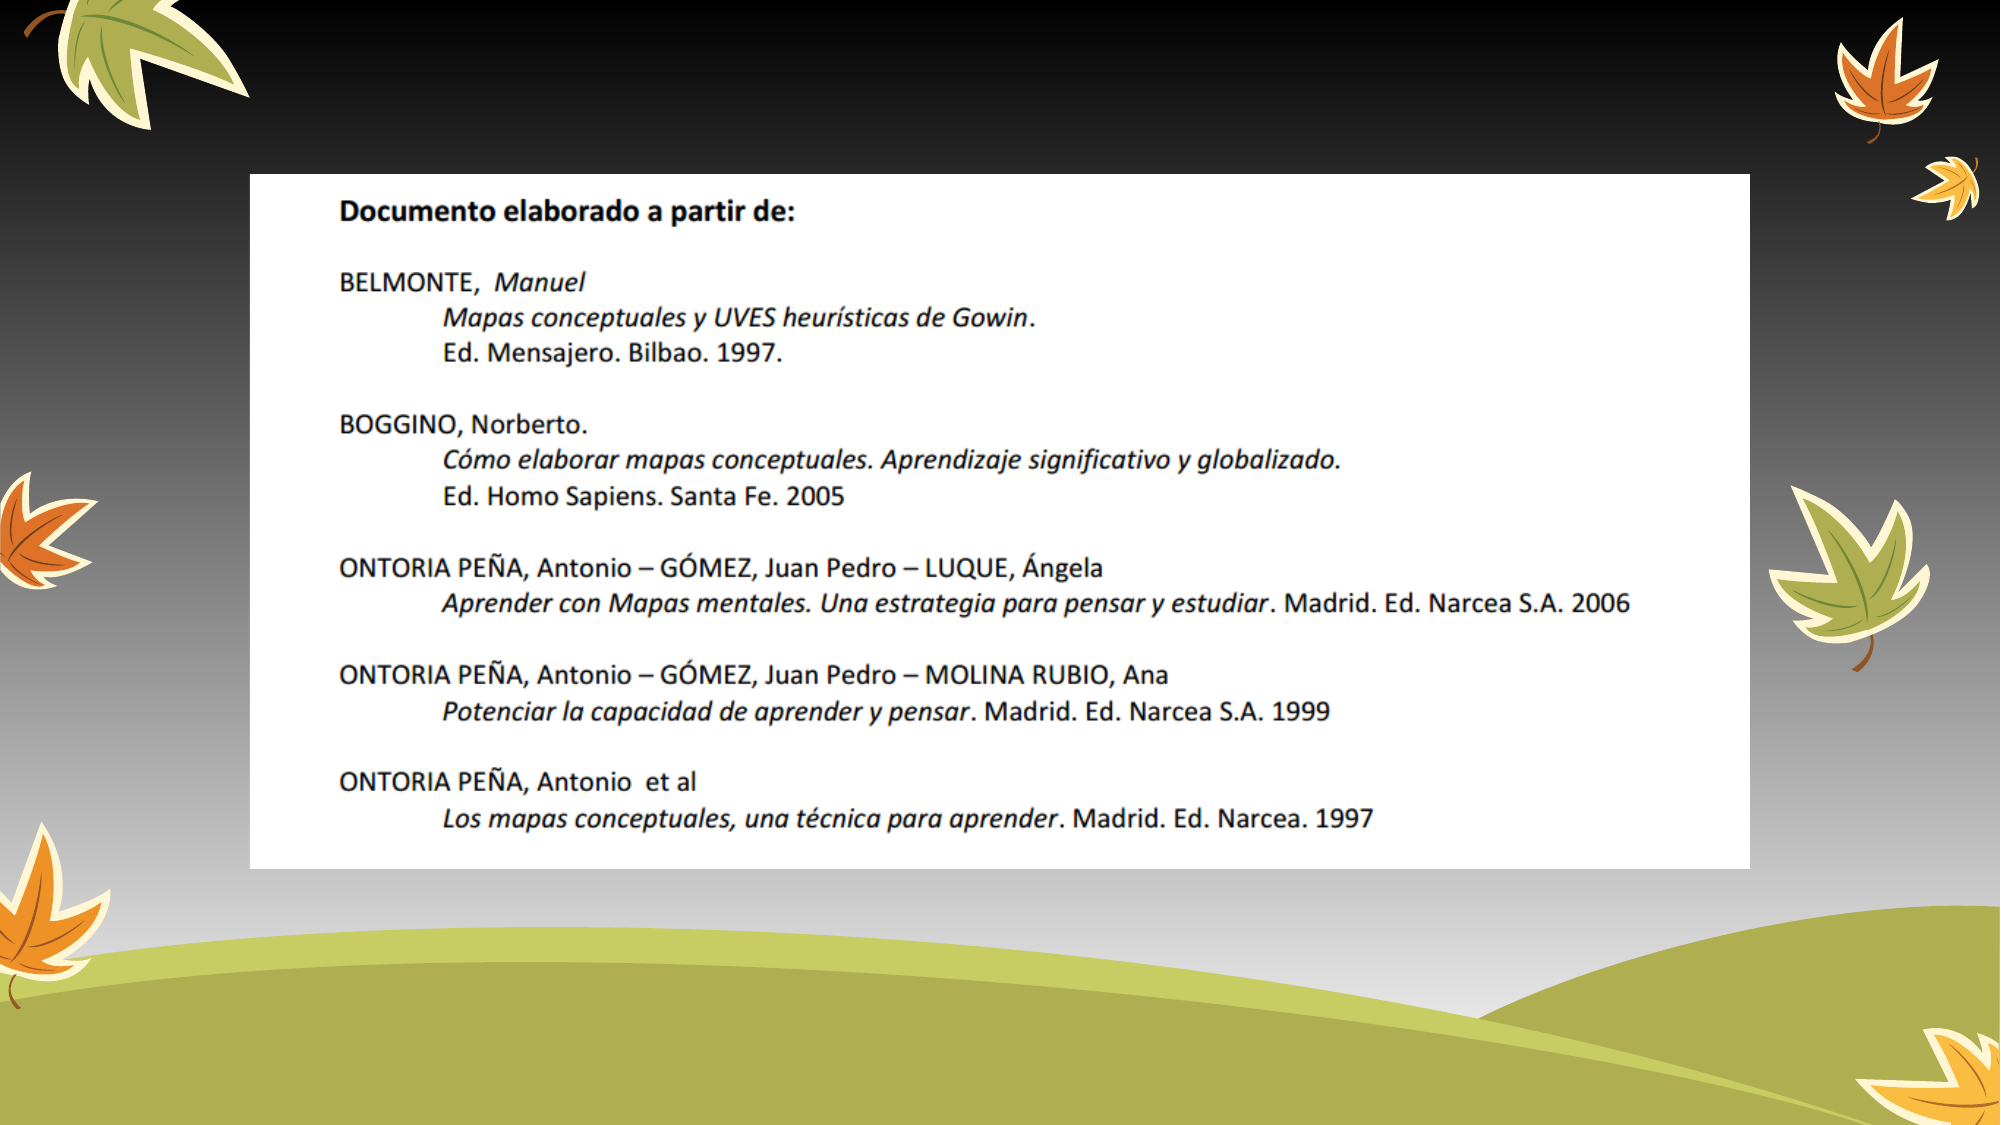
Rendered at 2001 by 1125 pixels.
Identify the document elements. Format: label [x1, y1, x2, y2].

picture [249, 174, 1750, 896]
